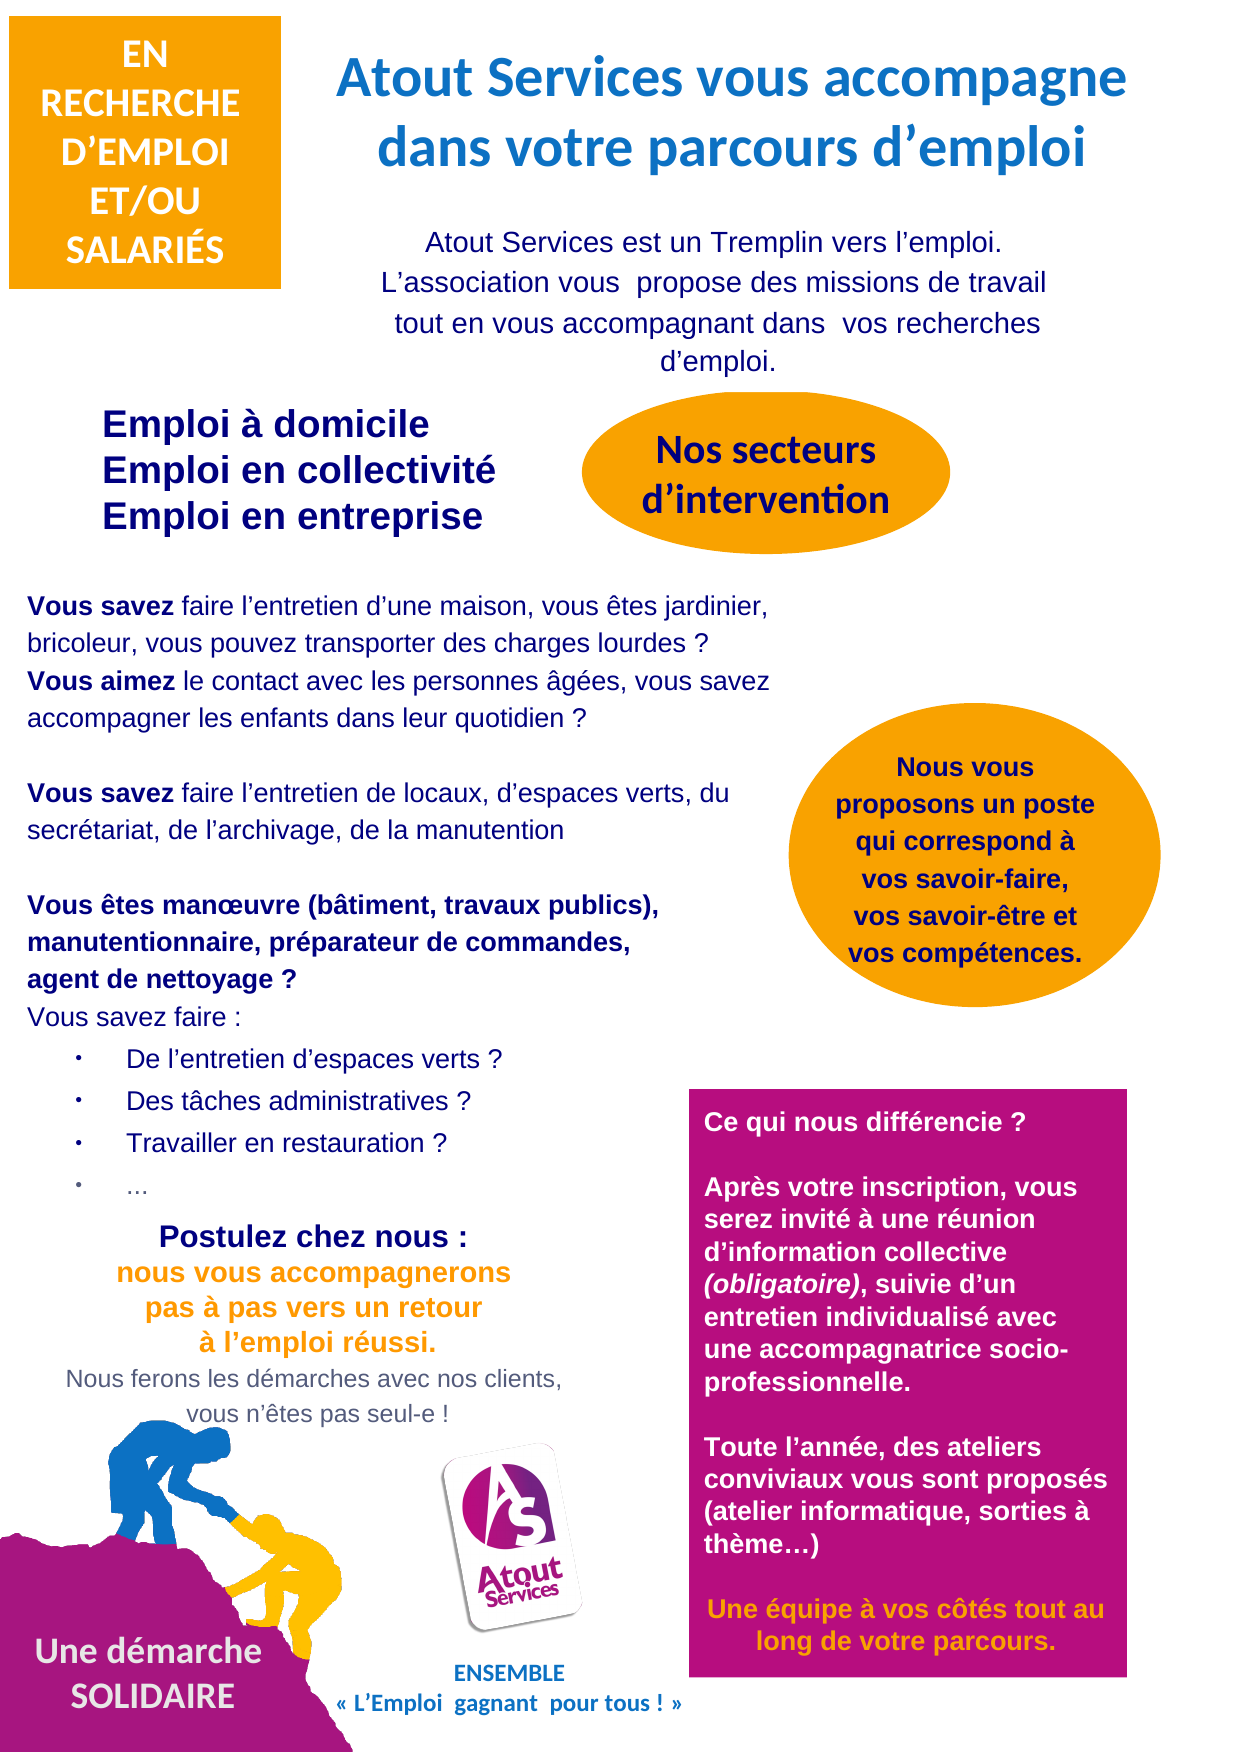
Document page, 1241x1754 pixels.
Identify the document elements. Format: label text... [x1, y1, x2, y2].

text_box ENSEMBLE « L’Emploi gagnant pour tous ! » [317, 1648, 702, 1724]
text_box [582, 439, 598, 505]
picture [0, 1410, 430, 1753]
text_box [872, 704, 1077, 729]
text_box [934, 439, 950, 505]
text_box EN RECHERCHE D’EMPLOI ET/OU SALARIÉS [4, 0, 287, 283]
text_box Nous vous proposons un poste qui correspond à vos savoir-faire, vos savoir-être et vos compétences. [745, 729, 1205, 982]
text_box Emploi à domicile Emploi en collectivité Emploi en entreprise Vous savez faire l’entretien d’une maison, vous êtes jardinier, bricoleur, vous pouvez transporter des charges lourdes ? Vous aimez le contact avec les personnes âgées, vous savez accompagner les enfants dans leur quotidien ? Vous savez faire l’entretien de locaux, d’espaces verts, du secrétariat, de l’archivage, de la manutention Vous êtes manœuvre (bâtiment, travaux publics), manutentionnaire, préparateur de commandes, agent de nettoyage ? Vous savez faire : De l’entretien d’espaces verts ? Des tâches administratives ? Travailler en restauration ? ... [12, 391, 930, 1364]
text_box [638, 393, 894, 414]
text_box Nos secteurs d’intervention [598, 414, 934, 529]
text_box Atout Services est un Tremplin vers l’emploi. L’association vous propose des missions de travail tout en vous accompagnant dans vos recherches d’emploi. [317, 205, 1120, 353]
text_box [9, 283, 281, 289]
text_box [874, 982, 1075, 1007]
picture [436, 1440, 584, 1637]
text_box Une démarche SOLIDAIRE [12, 1618, 294, 1723]
text_box Postulez chez nous : nous vous accompagnerons pas à pas vers un retour à l’emploi réussi. Nous ferons les démarches avec nos clients, vous n’êtes pas seul-e ! [18, 1200, 619, 1441]
text_box [635, 529, 897, 554]
text_box Atout Services vous accompagne dans votre parcours d’emploi [273, 31, 1191, 186]
text_box Ce qui nous différencie ? Après votre inscription, vous serez invité à une réunion d’information collective (obligatoire), suivie d’un entretien individualisé avec une accompagnatrice socio-professionnelle. Toute l’année, des ateliers conviviaux vous sont proposés (atelier informatique, sorties à thème…) Une équipe à vos côtés tout au long de votre parcours. [689, 1089, 1127, 1678]
